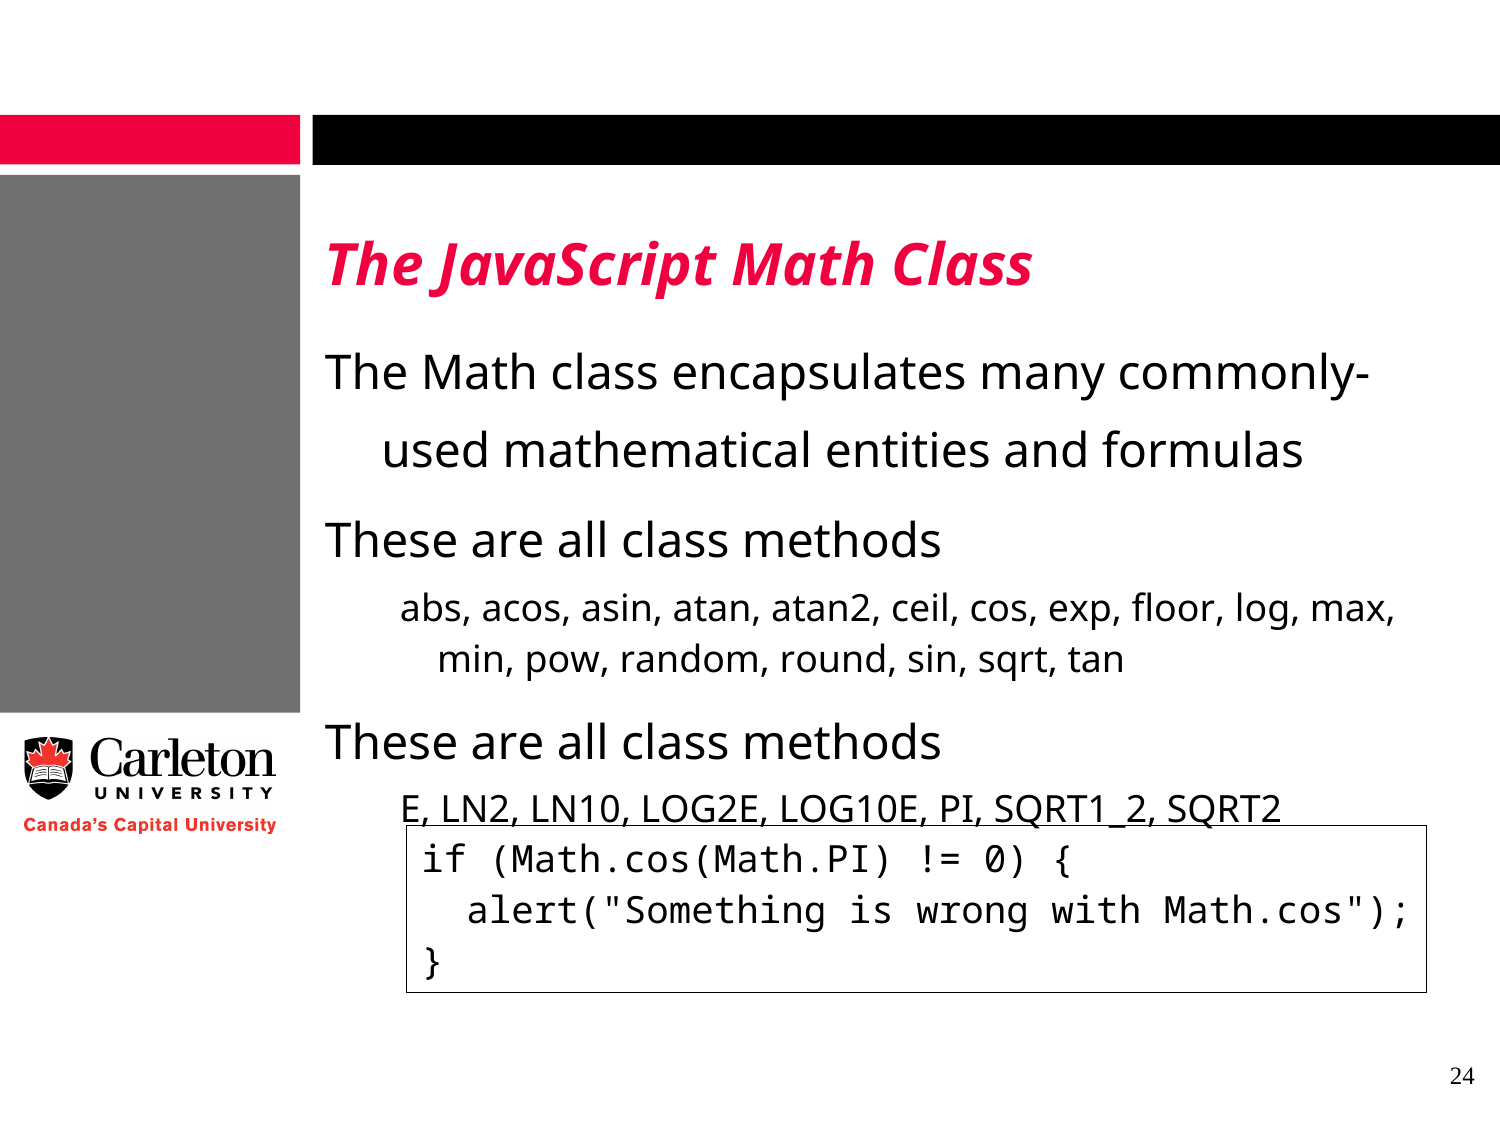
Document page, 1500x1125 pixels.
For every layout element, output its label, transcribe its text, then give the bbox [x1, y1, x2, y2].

text_box if (Math.cos(Math.PI) != 0) { alert("Something is wrong with Math.cos"); } [406, 825, 1405, 976]
picture [24, 737, 276, 834]
title The JavaScript Math Class [324, 194, 1450, 324]
list The Math class encapsulates many commonly-used mathematical entities and formulas These are all class methods abs, acos, asin, atan, atan2, ceil, cos, exp, floor, log, max, min, pow, random, round, sin, sqrt, tan These are all class methods E, LN2, LN10, LOG2E, LOG10E, PI, SQRT1_2, SQRT2 [324, 324, 1450, 1036]
